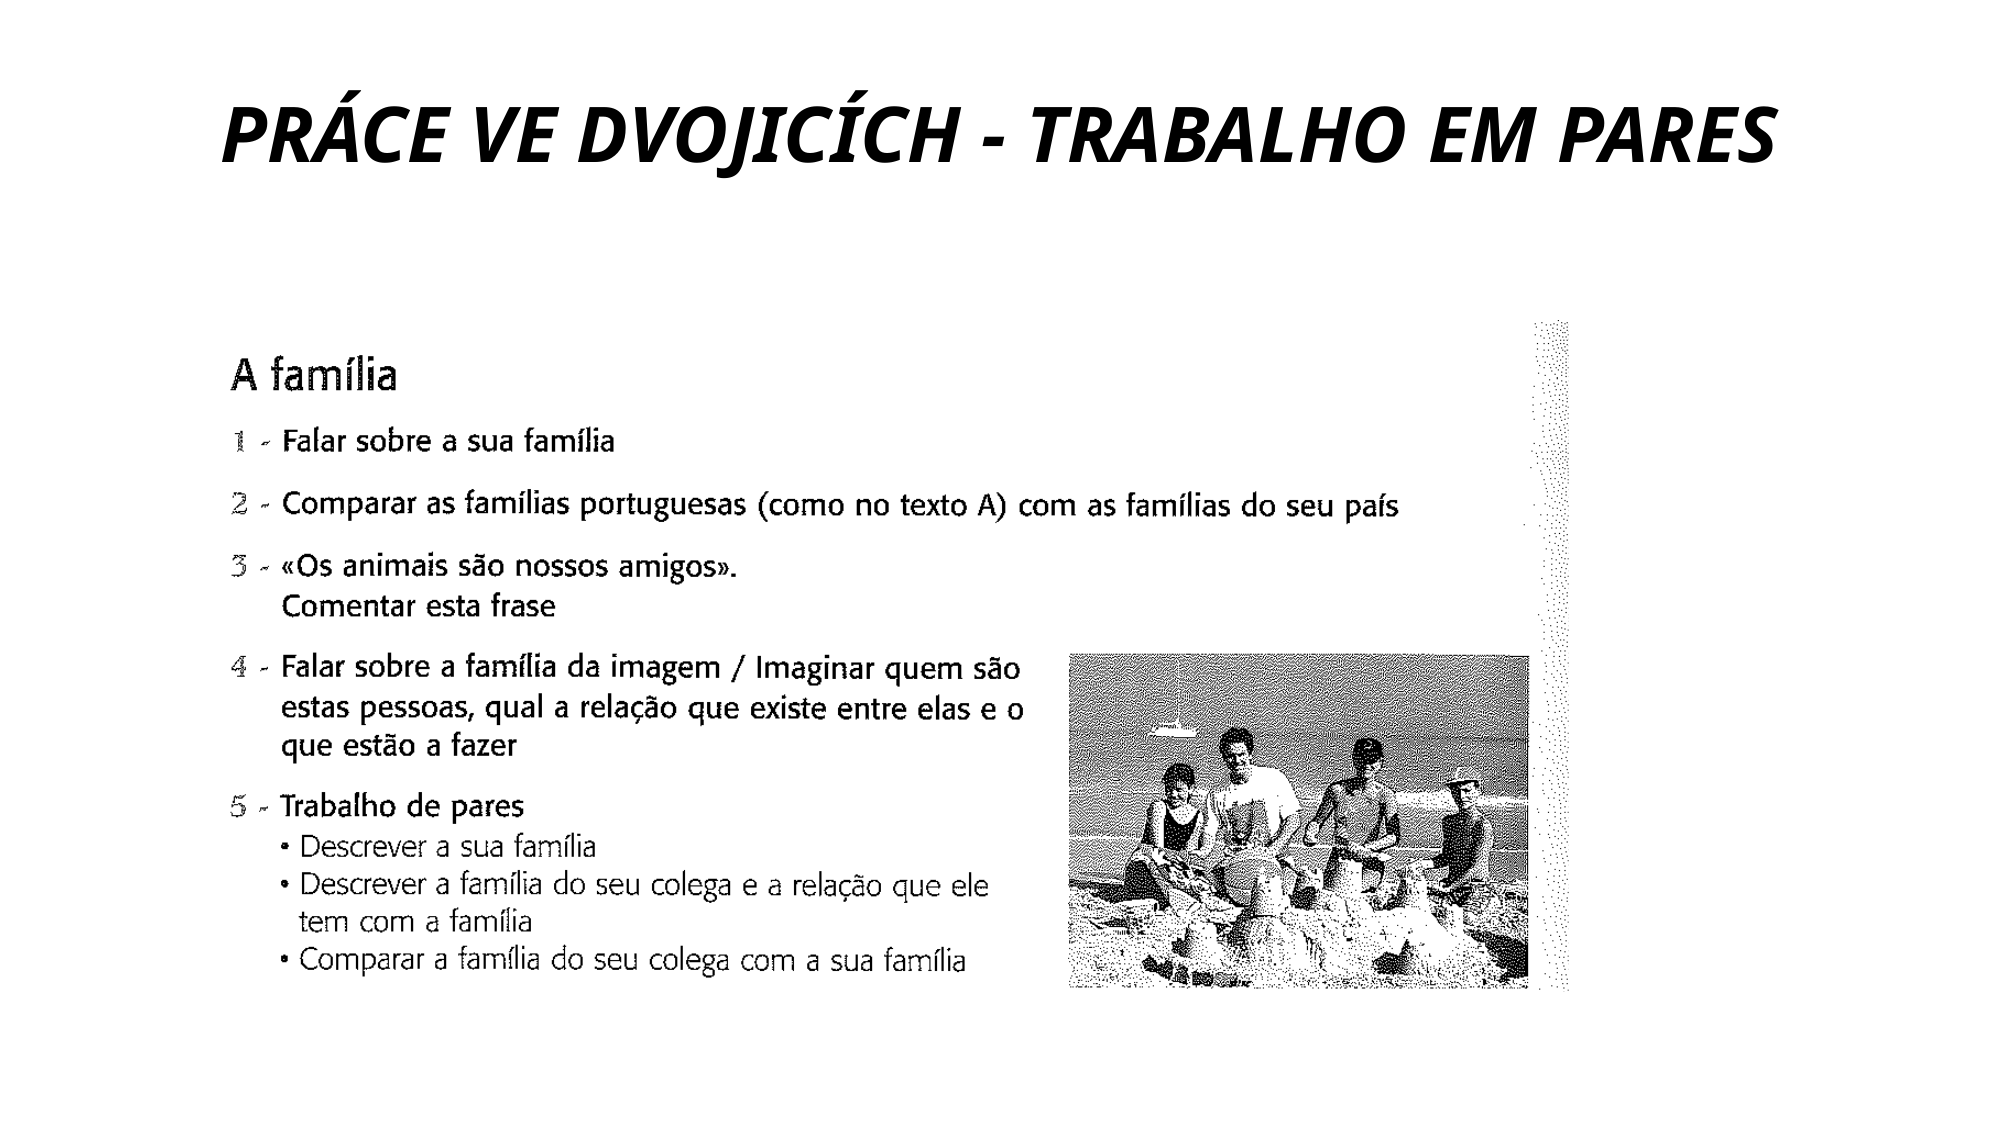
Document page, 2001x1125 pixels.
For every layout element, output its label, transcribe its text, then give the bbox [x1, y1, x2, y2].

picture [225, 320, 1569, 992]
title PRÁCE VE DVOJICÍCH - TRABALHO EM PARES [137, 59, 1863, 215]
